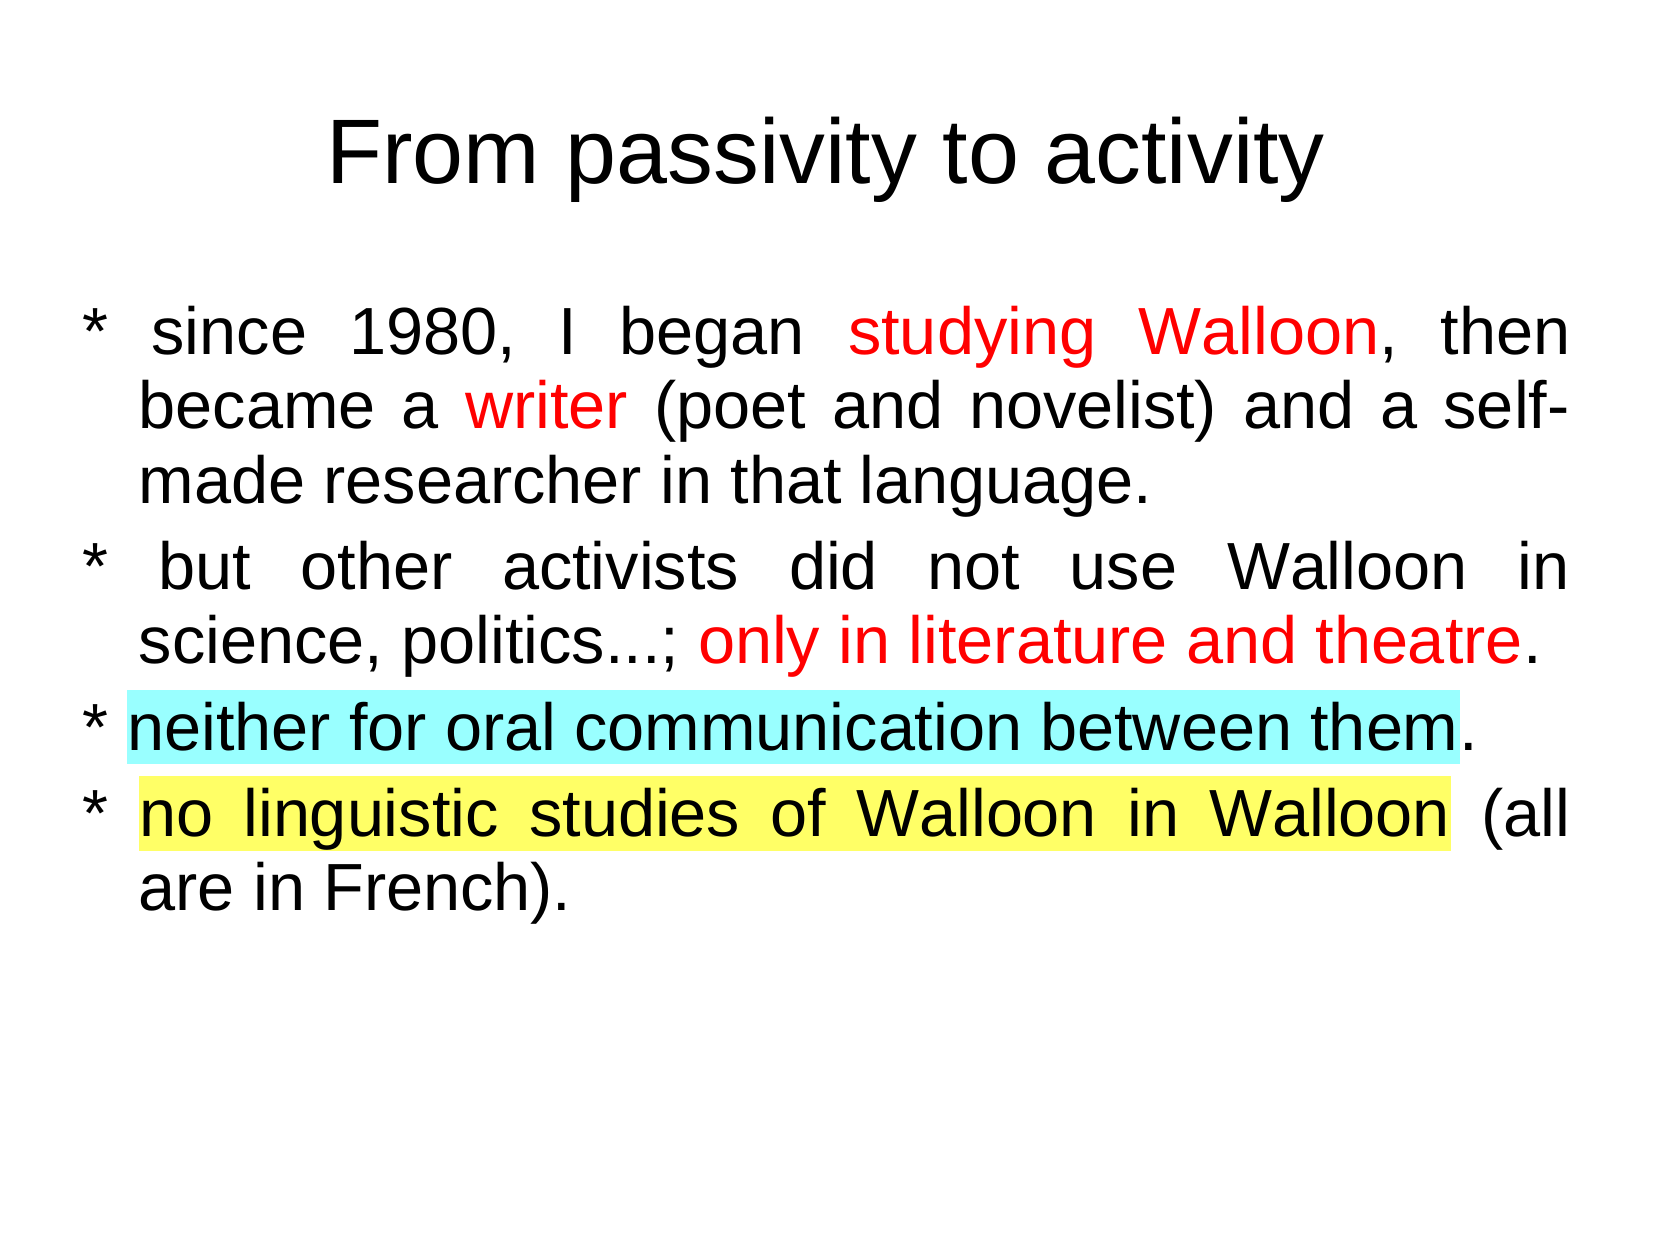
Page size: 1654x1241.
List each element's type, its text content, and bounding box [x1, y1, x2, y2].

title From passivity to activity [82, 49, 1571, 257]
list * since 1980, I began studying Walloon, then became a writer (poet and novelist) and a self-made researcher in that language. * but other activists did not use Walloon in science, politics...; only in literature and theatre. * neither for oral communication between them. * no linguistic studies of Walloon in Walloon (all are in French). [82, 290, 1571, 1010]
